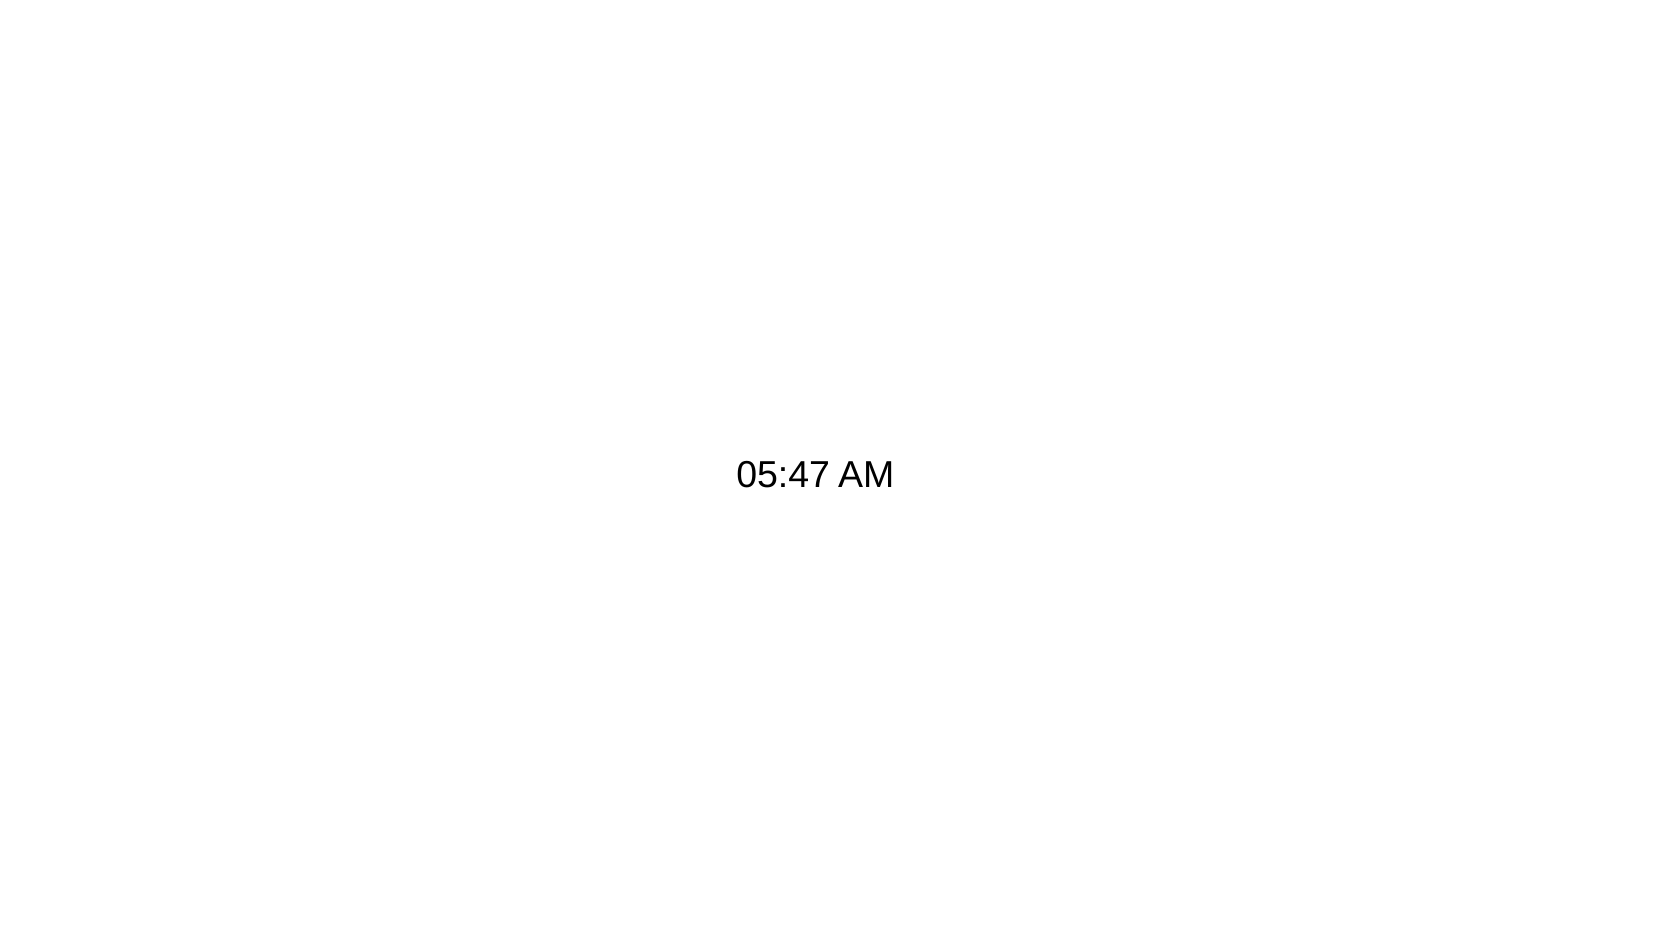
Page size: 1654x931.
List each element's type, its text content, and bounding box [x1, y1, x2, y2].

text_box 10:04 PM [721, 446, 951, 517]
